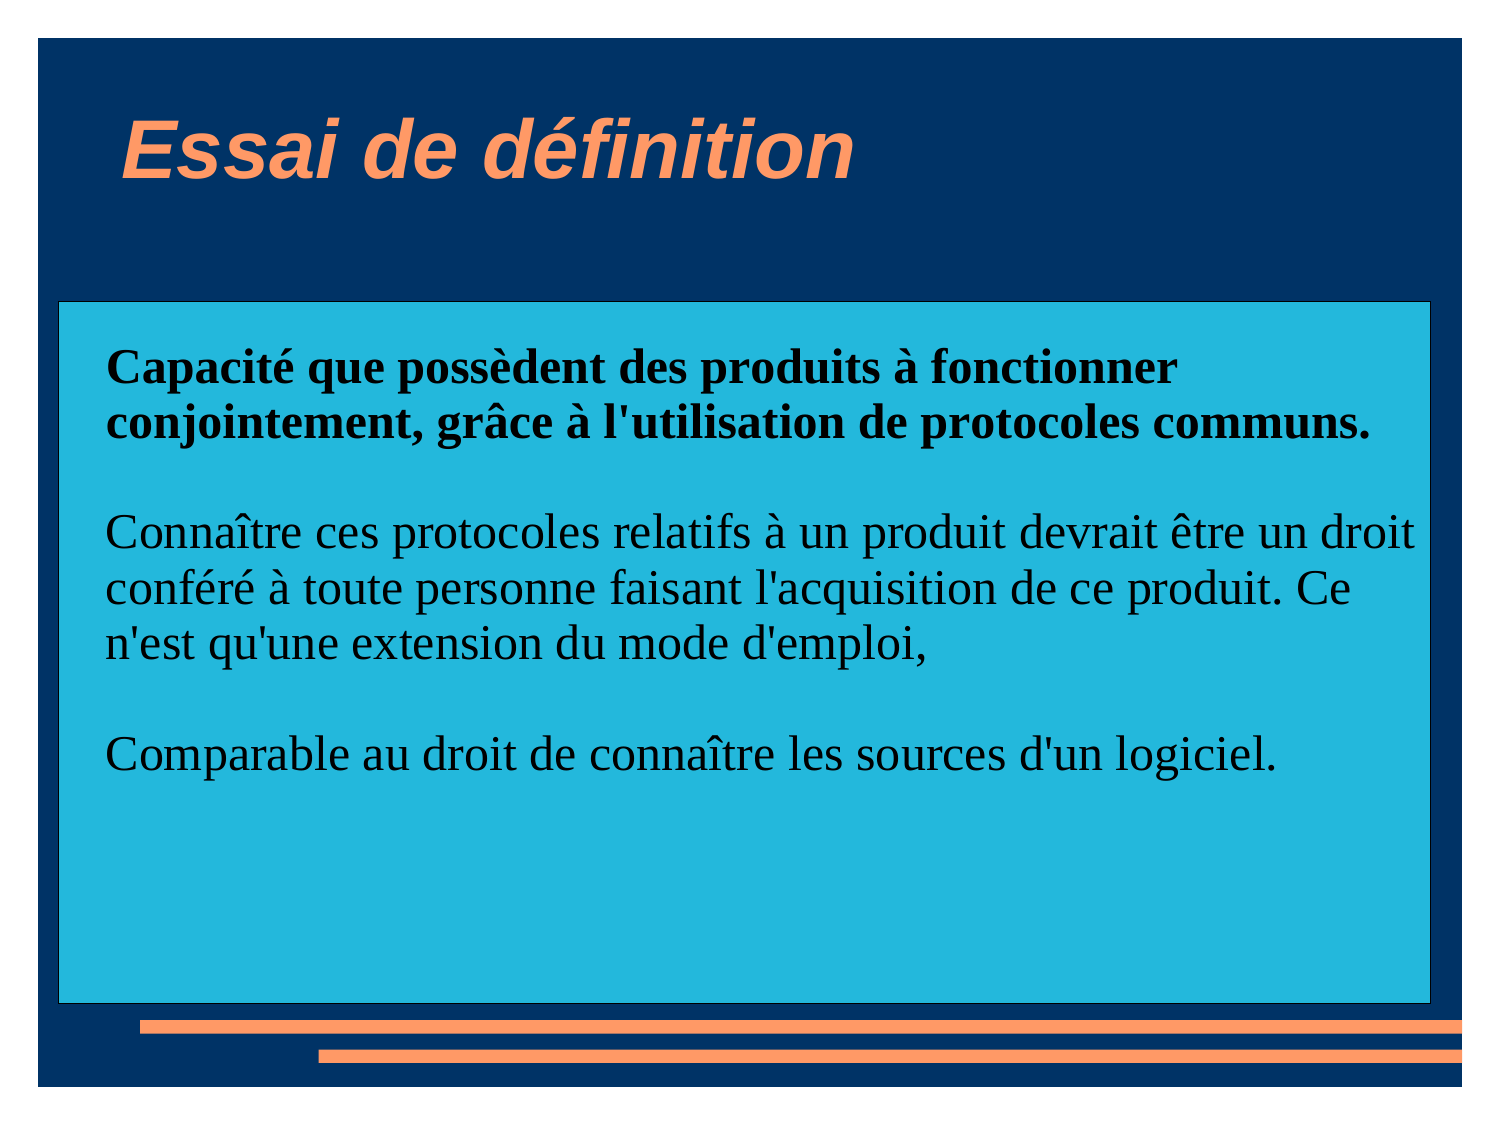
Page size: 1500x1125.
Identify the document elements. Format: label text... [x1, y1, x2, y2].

title Essai de définition [121, 46, 1500, 254]
text_box Capacité que possèdent des produits à fonctionner conjointement, grâce à l'utilisation de protocoles communs. Connaître ces protocoles relatifs à un produit devrait être un droit conféré à toute personne faisant l'acquisition de ce produit. Ce n'est qu'une extension du mode d'emploi, Comparable au droit de connaître les sources d'un logiciel. [105, 338, 1426, 974]
text_box [58, 301, 1431, 1004]
